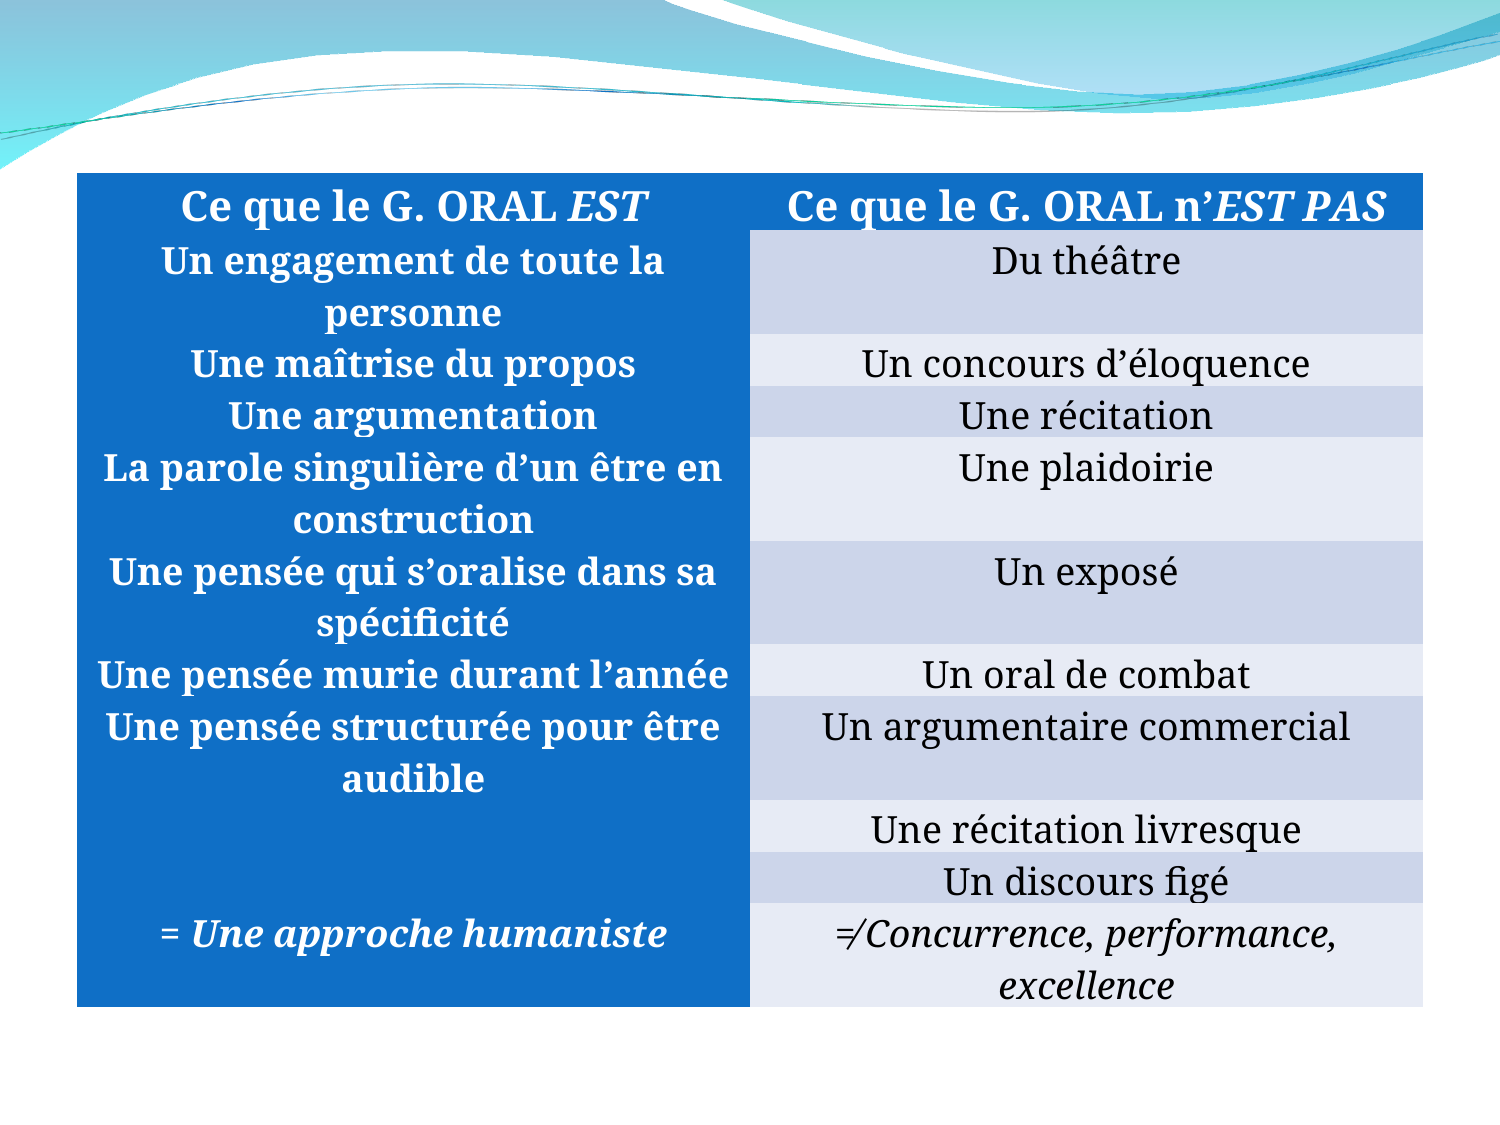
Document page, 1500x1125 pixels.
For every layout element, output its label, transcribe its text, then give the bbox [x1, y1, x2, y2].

table_cell = Une approche humaniste [77, 903, 750, 1007]
table_cell Un discours figé [750, 852, 1423, 903]
table_cell Un argumentaire commercial [750, 696, 1423, 800]
picture [0, 33, 1500, 140]
table_cell Du théâtre [750, 230, 1423, 334]
table_cell Une pensée murie durant l’année [77, 644, 750, 696]
table_cell Une argumentation [77, 386, 750, 437]
table_cell Une maîtrise du propos [77, 334, 750, 386]
table_header Ce que le G. ORAL EST [77, 173, 750, 230]
table_cell Une pensée qui s’oralise dans sa spécificité [77, 541, 750, 644]
table_cell [77, 852, 750, 903]
table_cell Une plaidoirie [750, 437, 1423, 541]
table_cell [77, 800, 750, 852]
table_cell Un exposé [750, 541, 1423, 644]
table_cell La parole singulière d’un être en construction [77, 437, 750, 541]
table_cell Un concours d’éloquence [750, 334, 1423, 386]
table_cell Une pensée structurée pour être audible [77, 696, 750, 800]
table_cell Un engagement de toute la personne [77, 230, 750, 334]
table_cell ≠ Concurrence, performance, excellence [750, 903, 1423, 1007]
table_cell Une récitation [750, 386, 1423, 437]
table_cell Une récitation livresque [750, 800, 1423, 852]
table_cell Un oral de combat [750, 644, 1423, 696]
table_header Ce que le G. ORAL n’EST PAS [750, 173, 1423, 230]
